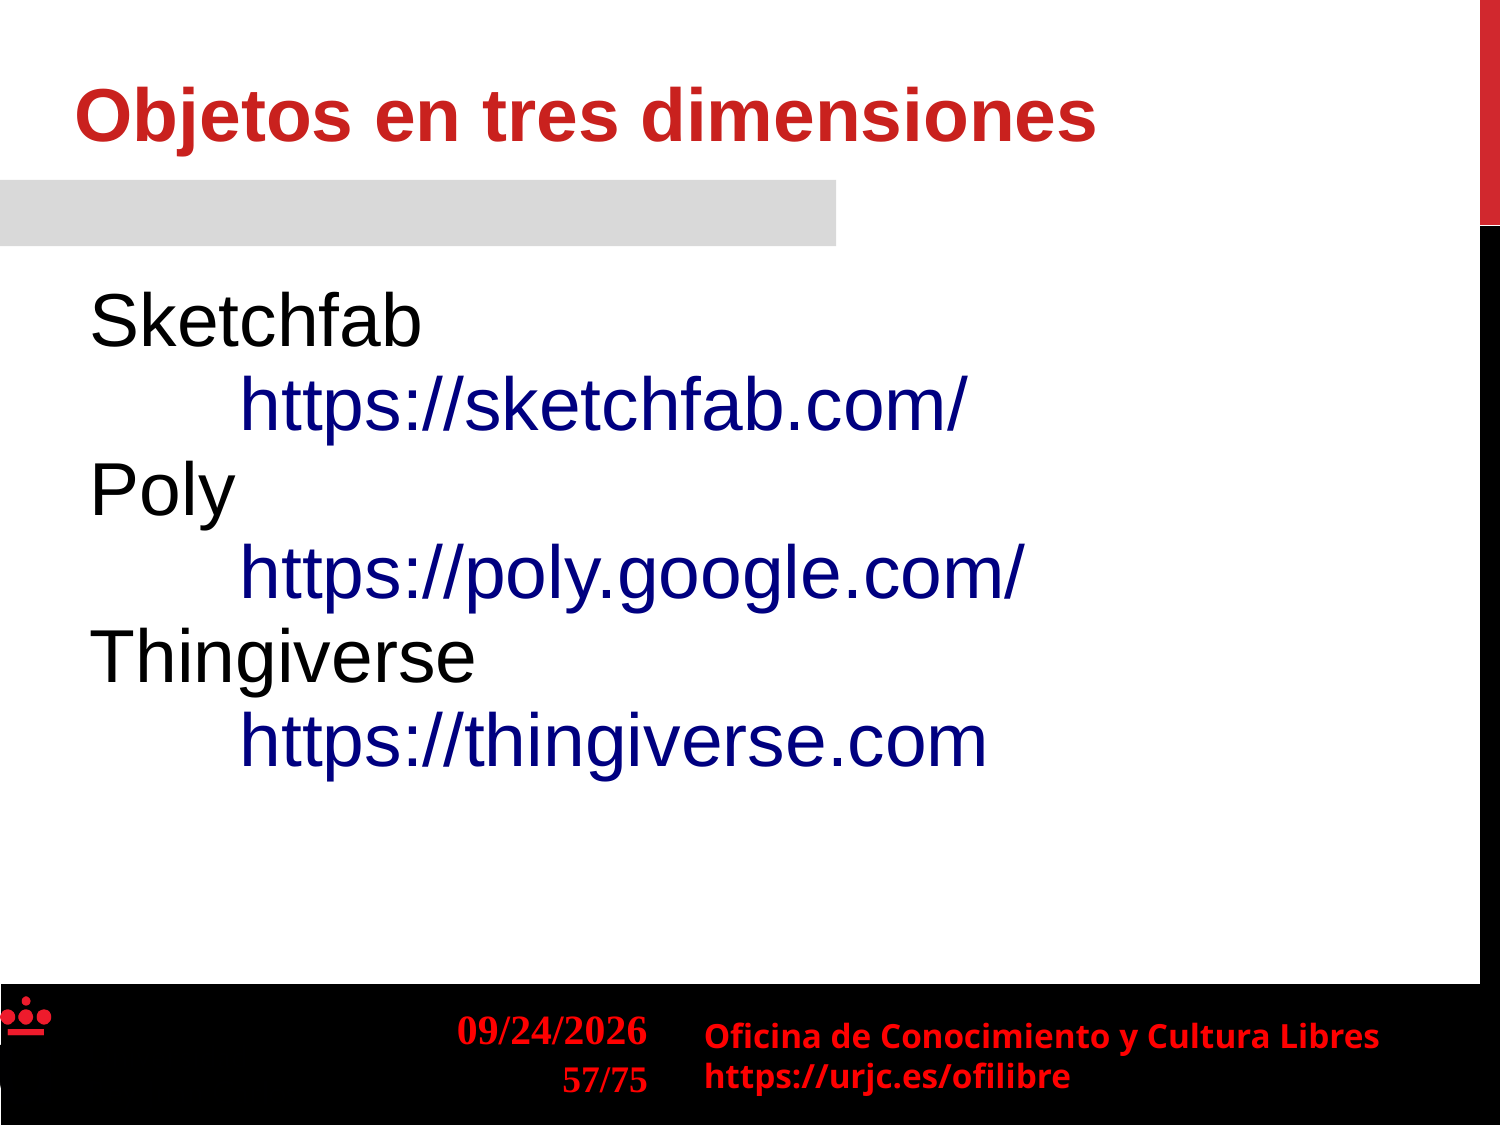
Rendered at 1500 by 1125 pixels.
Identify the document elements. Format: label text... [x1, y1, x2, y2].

title [75, 15, 1425, 172]
text_box Objetos en tres dimensiones [60, 66, 1261, 249]
text_box Sketchfab https://sketchfab.com/ Poly https://poly.google.com/ Thingiverse https://thingiverse.com [75, 271, 1226, 937]
